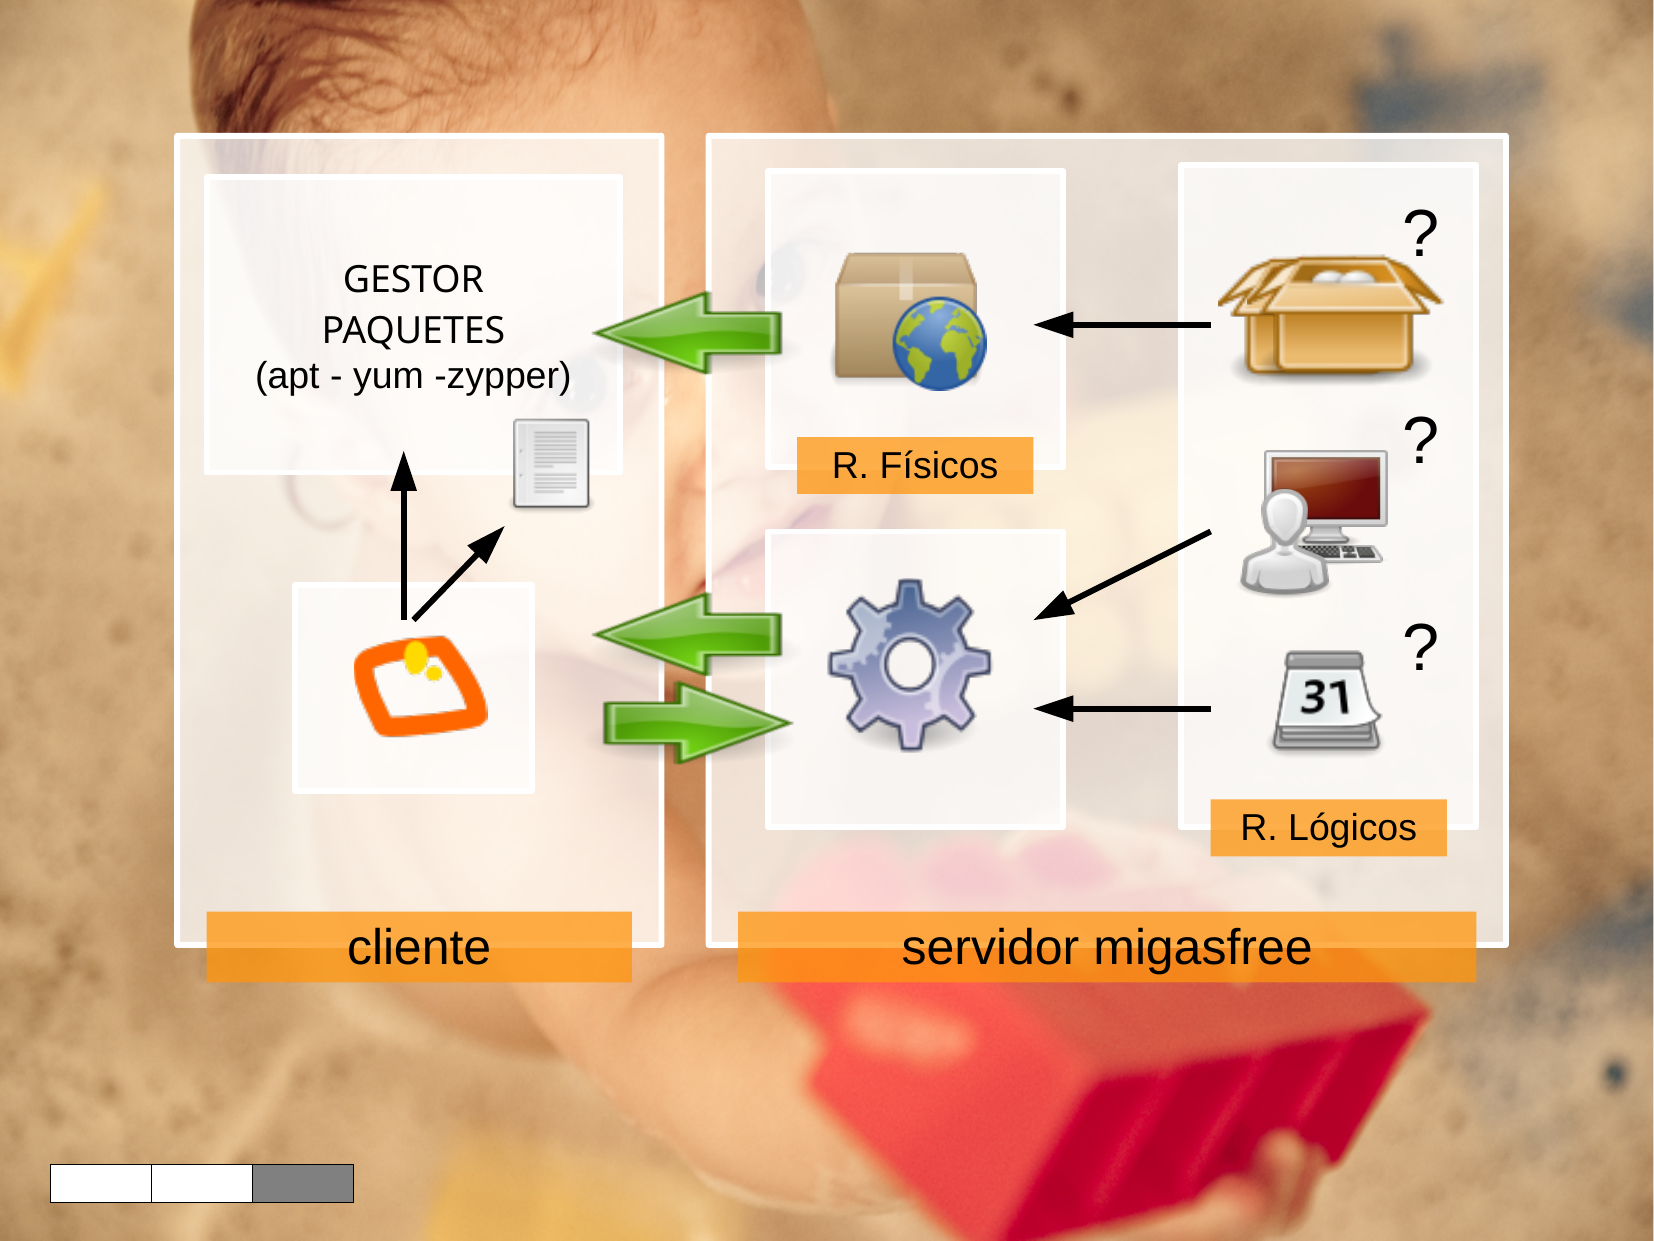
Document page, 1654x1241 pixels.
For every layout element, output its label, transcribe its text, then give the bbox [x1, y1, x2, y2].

text_box cliente [206, 911, 632, 983]
text_box ? [1387, 395, 1455, 486]
text_box [177, 135, 662, 945]
text_box [708, 135, 1506, 945]
text_box R. Físicos [797, 437, 1034, 494]
text_box R. Lógicos [1210, 799, 1447, 857]
text_box GESTOR PAQUETES (apt - yum -zypper) [206, 177, 621, 473]
text_box servidor migasfree [738, 911, 1477, 983]
picture [0, 0, 1654, 1241]
text_box ? [1387, 188, 1455, 279]
text_box [50, 1164, 354, 1203]
text_box ? [1387, 602, 1455, 692]
